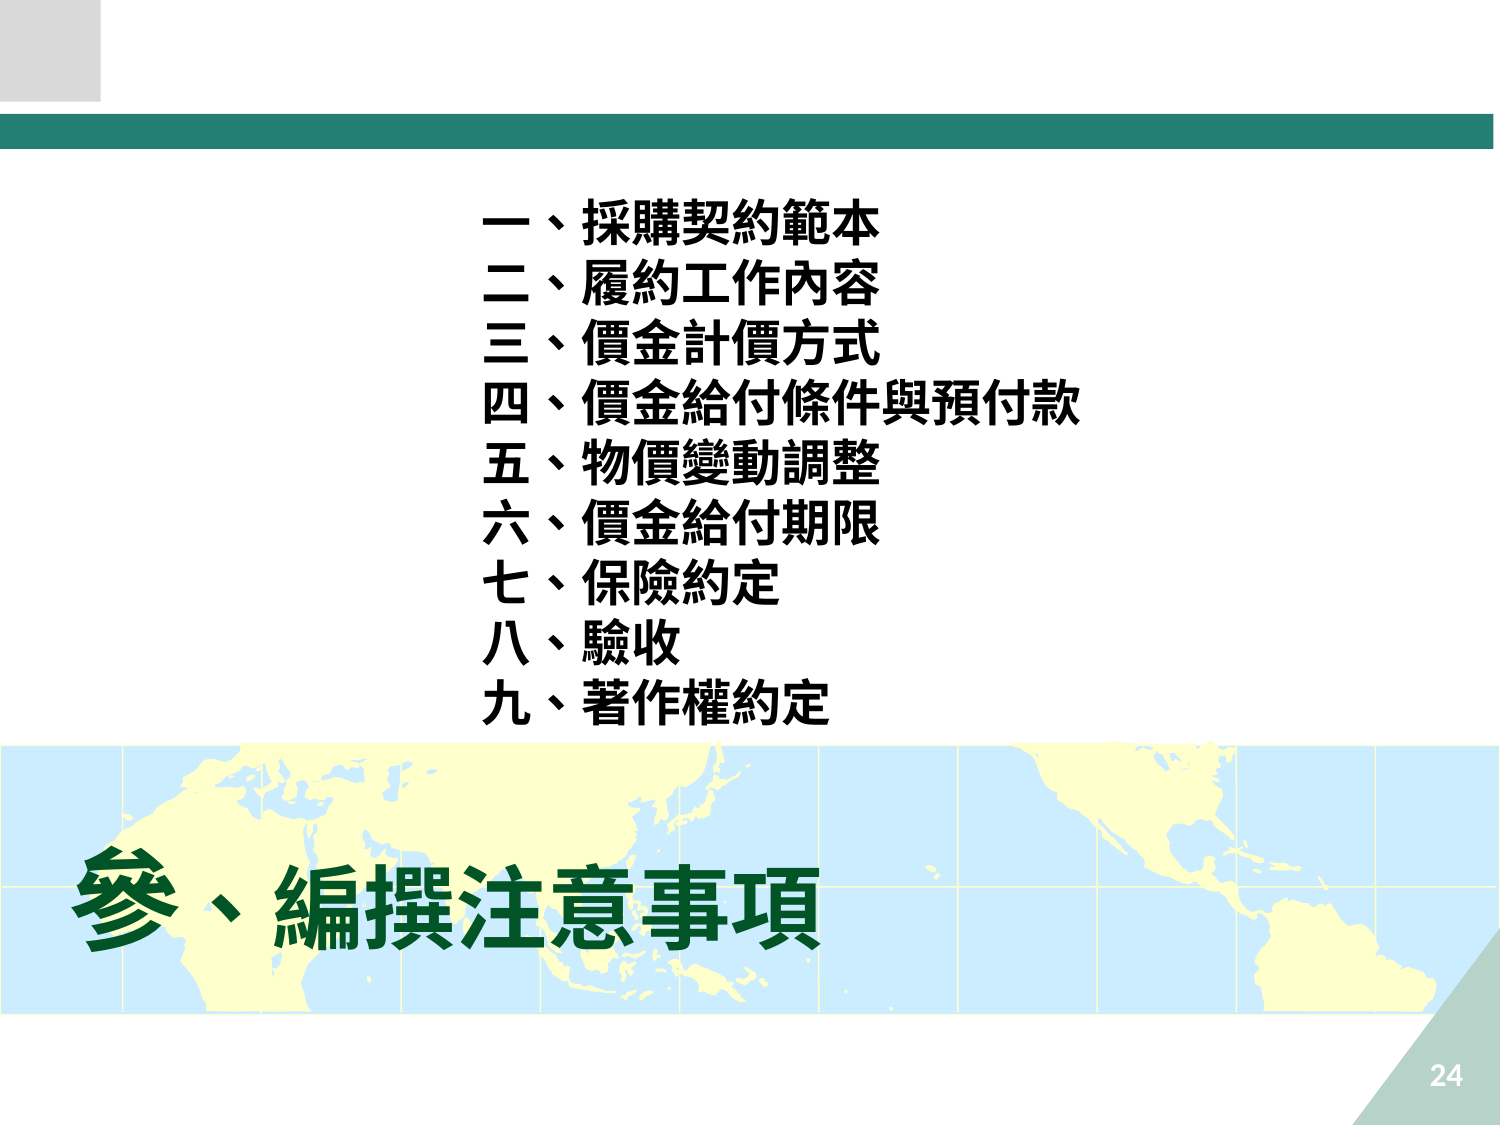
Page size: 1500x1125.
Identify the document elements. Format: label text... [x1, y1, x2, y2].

slide_number <編號> [1128, 1042, 1478, 1103]
text_box [0, 113, 1494, 149]
text_box [0, 0, 101, 102]
text_box 一、採購契約範本 二、履約工作內容 三、價金計價方式 四、價金給付條件與預付款 五、物價變動調整 六、價金給付期限 七、保險約定 八、驗收 九、著作權約定 [466, 184, 1447, 740]
text_box [0, 745, 259, 1015]
text_box [262, 745, 1500, 1125]
title 參、編撰注意事項 [53, 722, 1437, 947]
